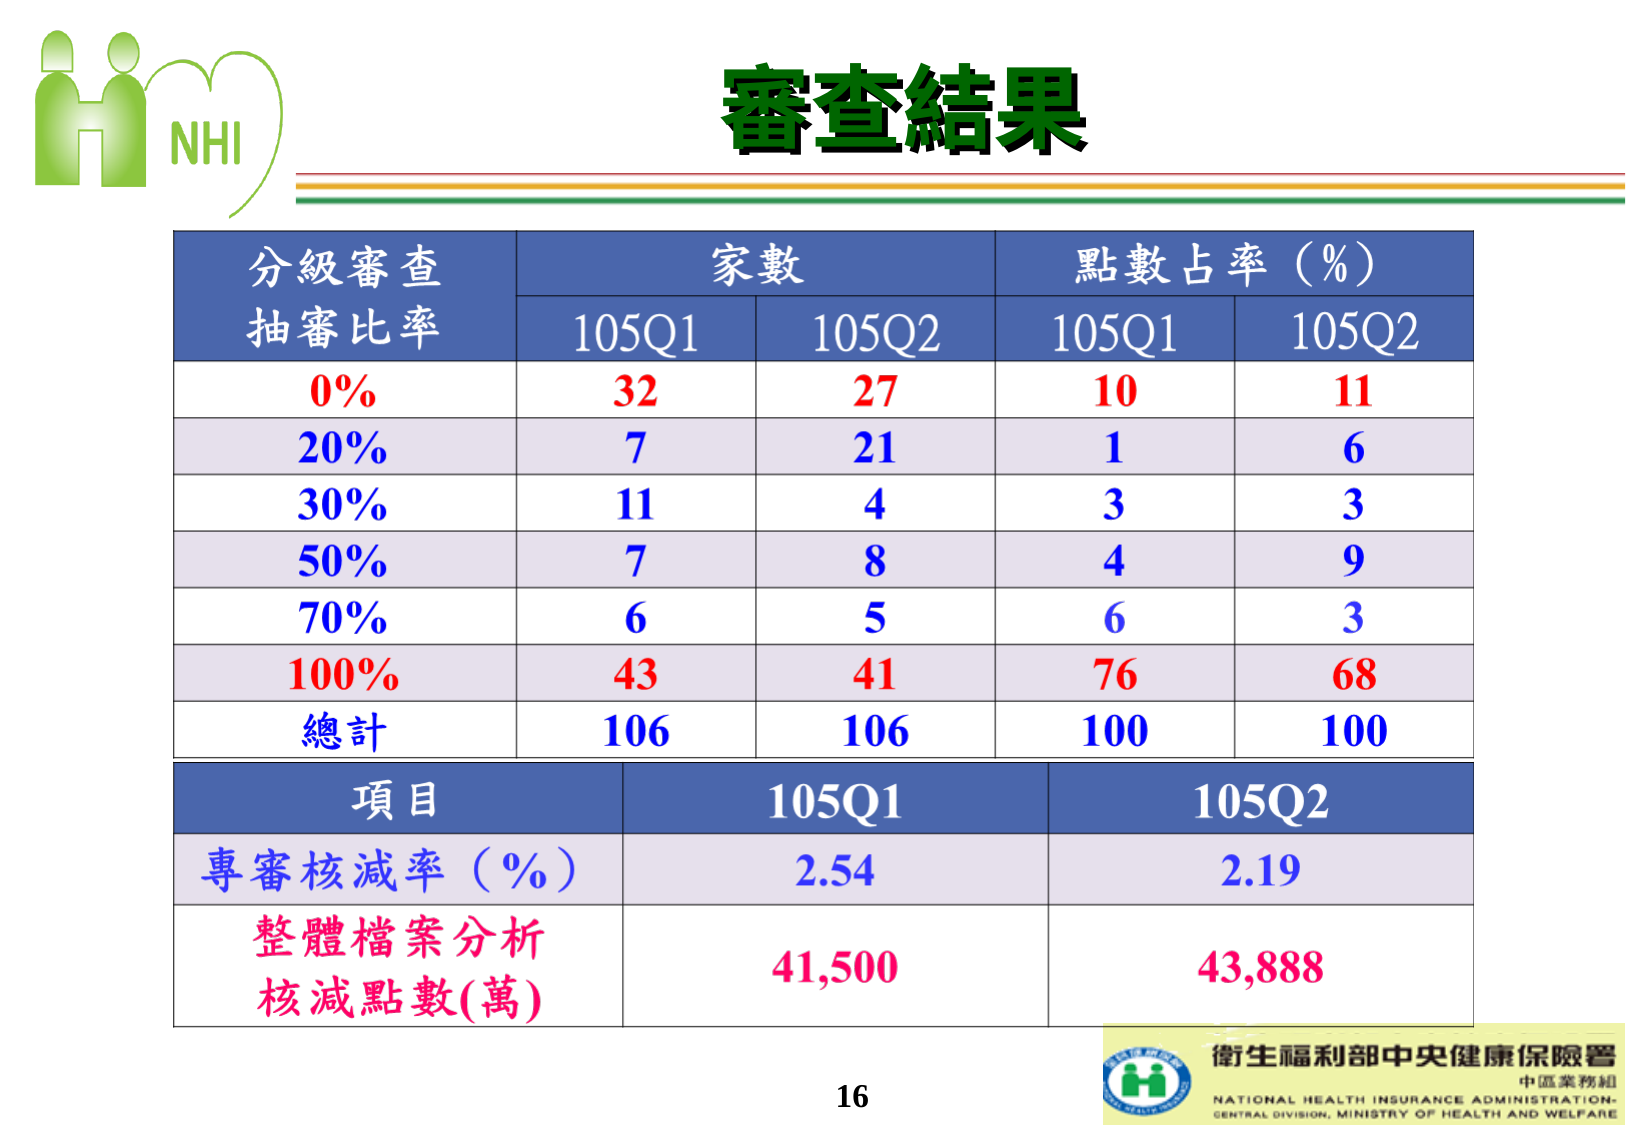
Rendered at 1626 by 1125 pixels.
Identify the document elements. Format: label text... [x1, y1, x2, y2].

picture [173, 219, 1474, 1058]
title 審查結果 [375, 42, 1430, 161]
